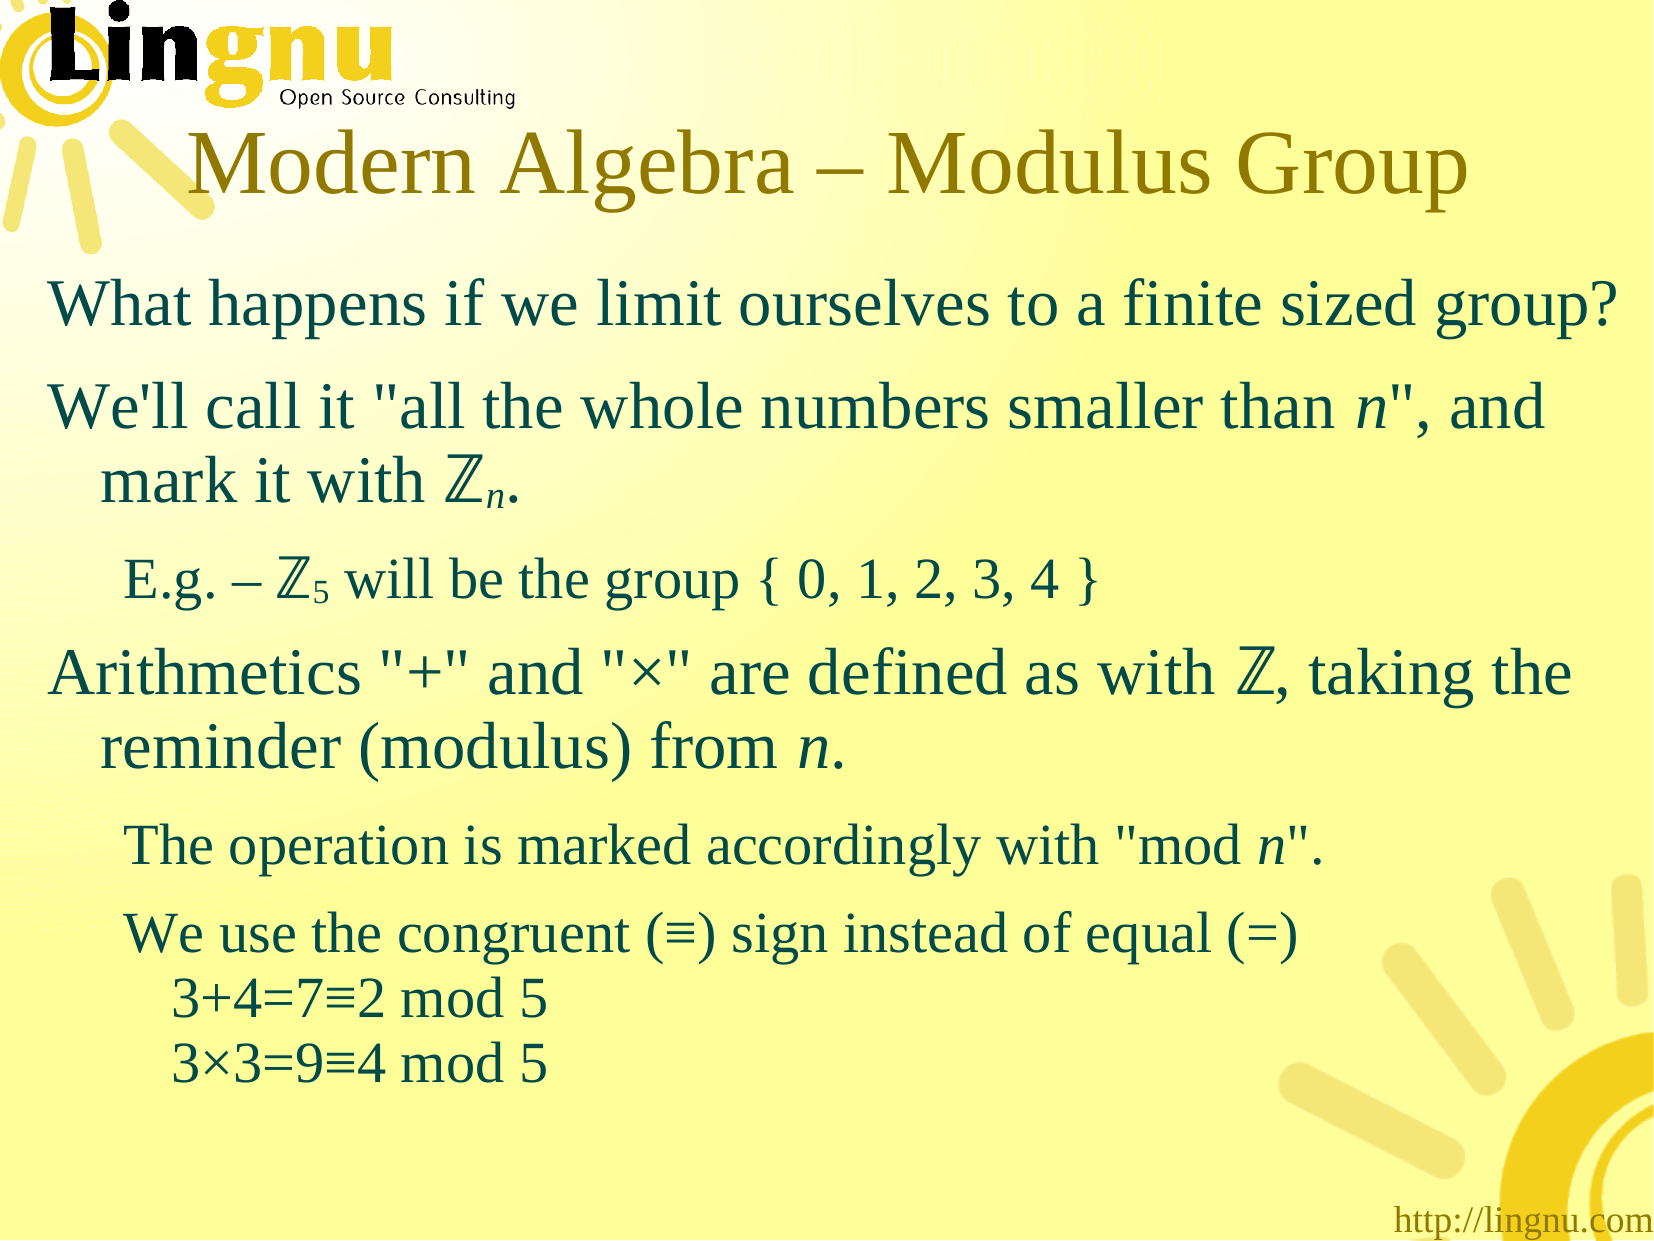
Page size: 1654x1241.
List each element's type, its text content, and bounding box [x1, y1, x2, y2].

picture [0, 0, 516, 256]
list What happens if we limit ourselves to a finite sized group? We'll call it "all the whole numbers smaller than n", and mark it with ℤn. E.g. – ℤ5 will be the group { 0, 1, 2, 3, 4 } Arithmetics "+" and "×" are defined as with ℤ, taking the reminder (modulus) from n. The operation is marked accordingly with "mod n". We use the congruent (≡) sign instead of equal (=) 3+4=7≡2 mod 5 3×3=9≡4 mod 5 [29, 265, 1625, 1210]
picture [1256, 871, 1654, 1241]
title Modern Algebra – Modulus Group [123, 58, 1536, 265]
